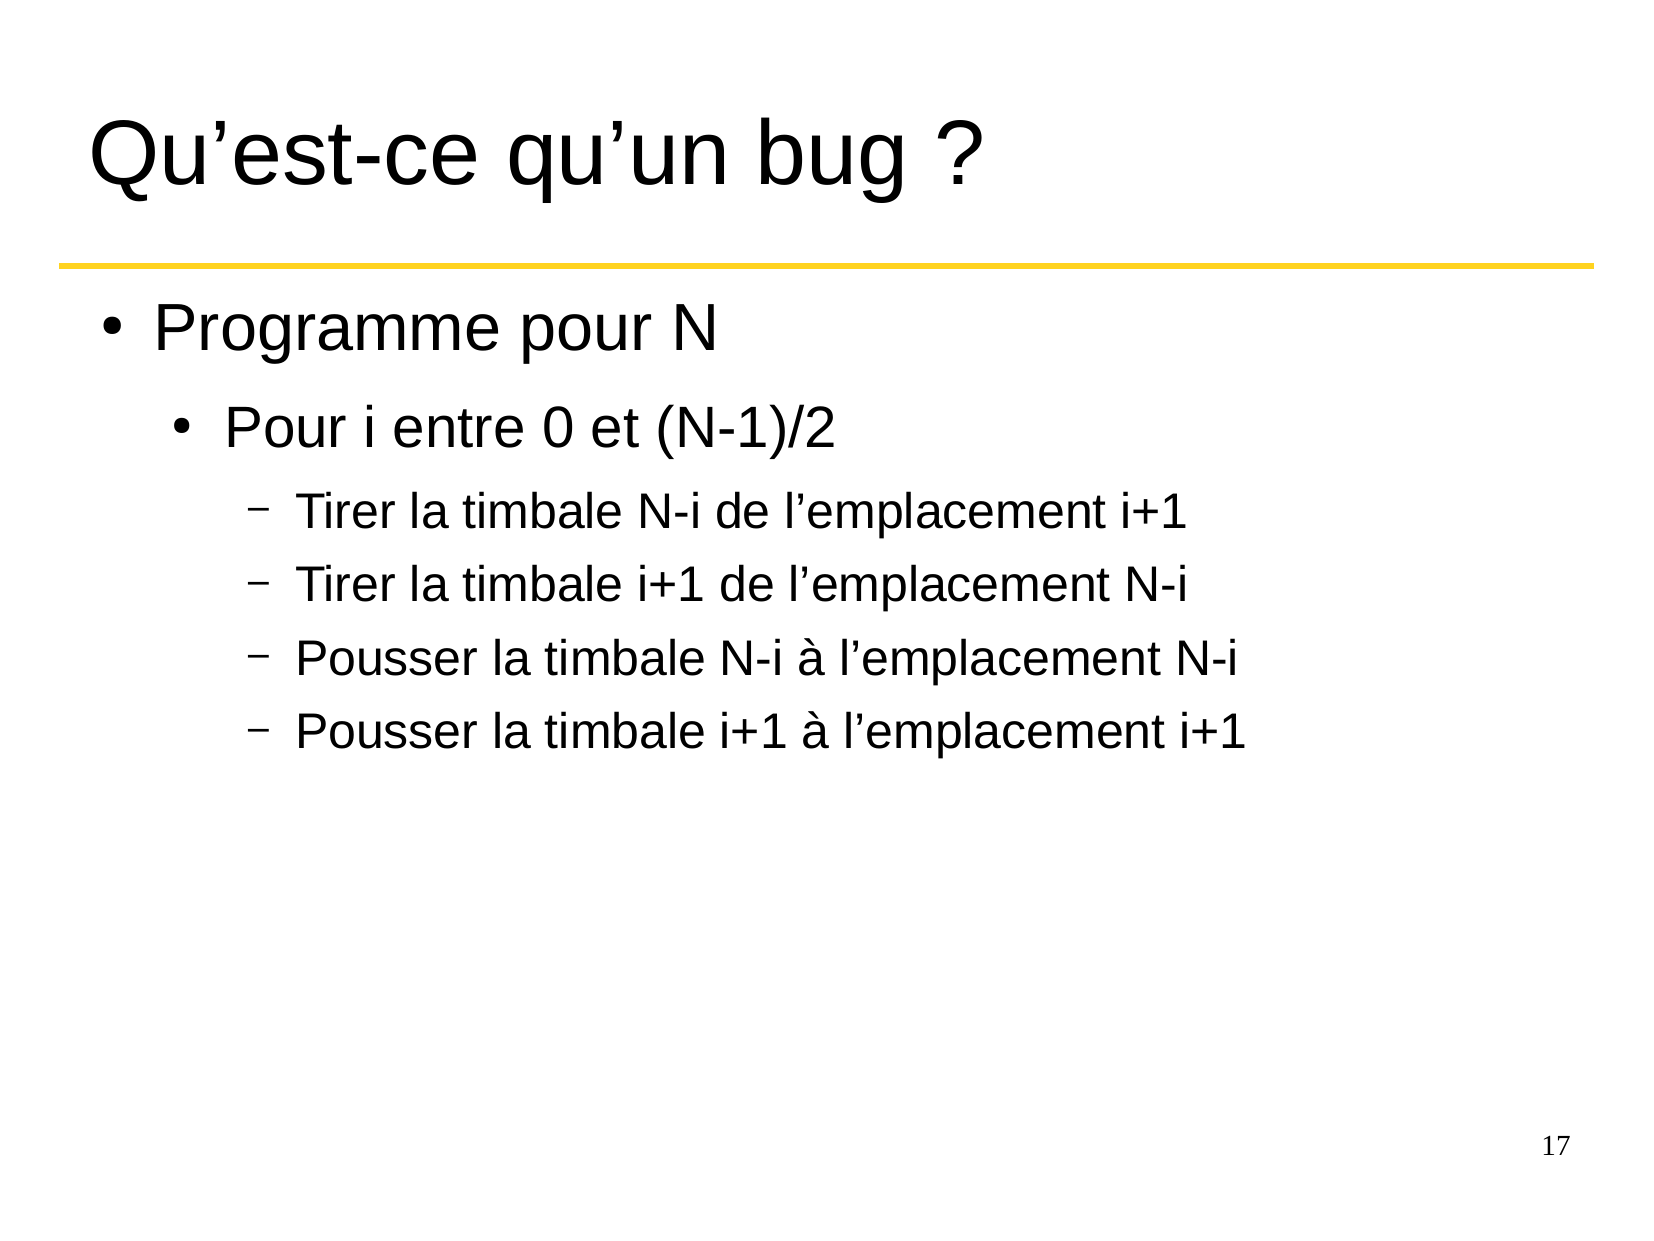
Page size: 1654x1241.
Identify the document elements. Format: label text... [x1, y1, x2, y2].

title Qu’est-ce qu’un bug ? [88, 49, 1571, 257]
list Programme pour N Pour i entre 0 et (N-1)/2 Tirer la timbale N-i de l’emplacement i+1 Tirer la timbale i+1 de l’emplacement N-i Pousser la timbale N-i à l’emplacement N-i Pousser la timbale i+1 à l’emplacement i+1 [82, 290, 1571, 1211]
